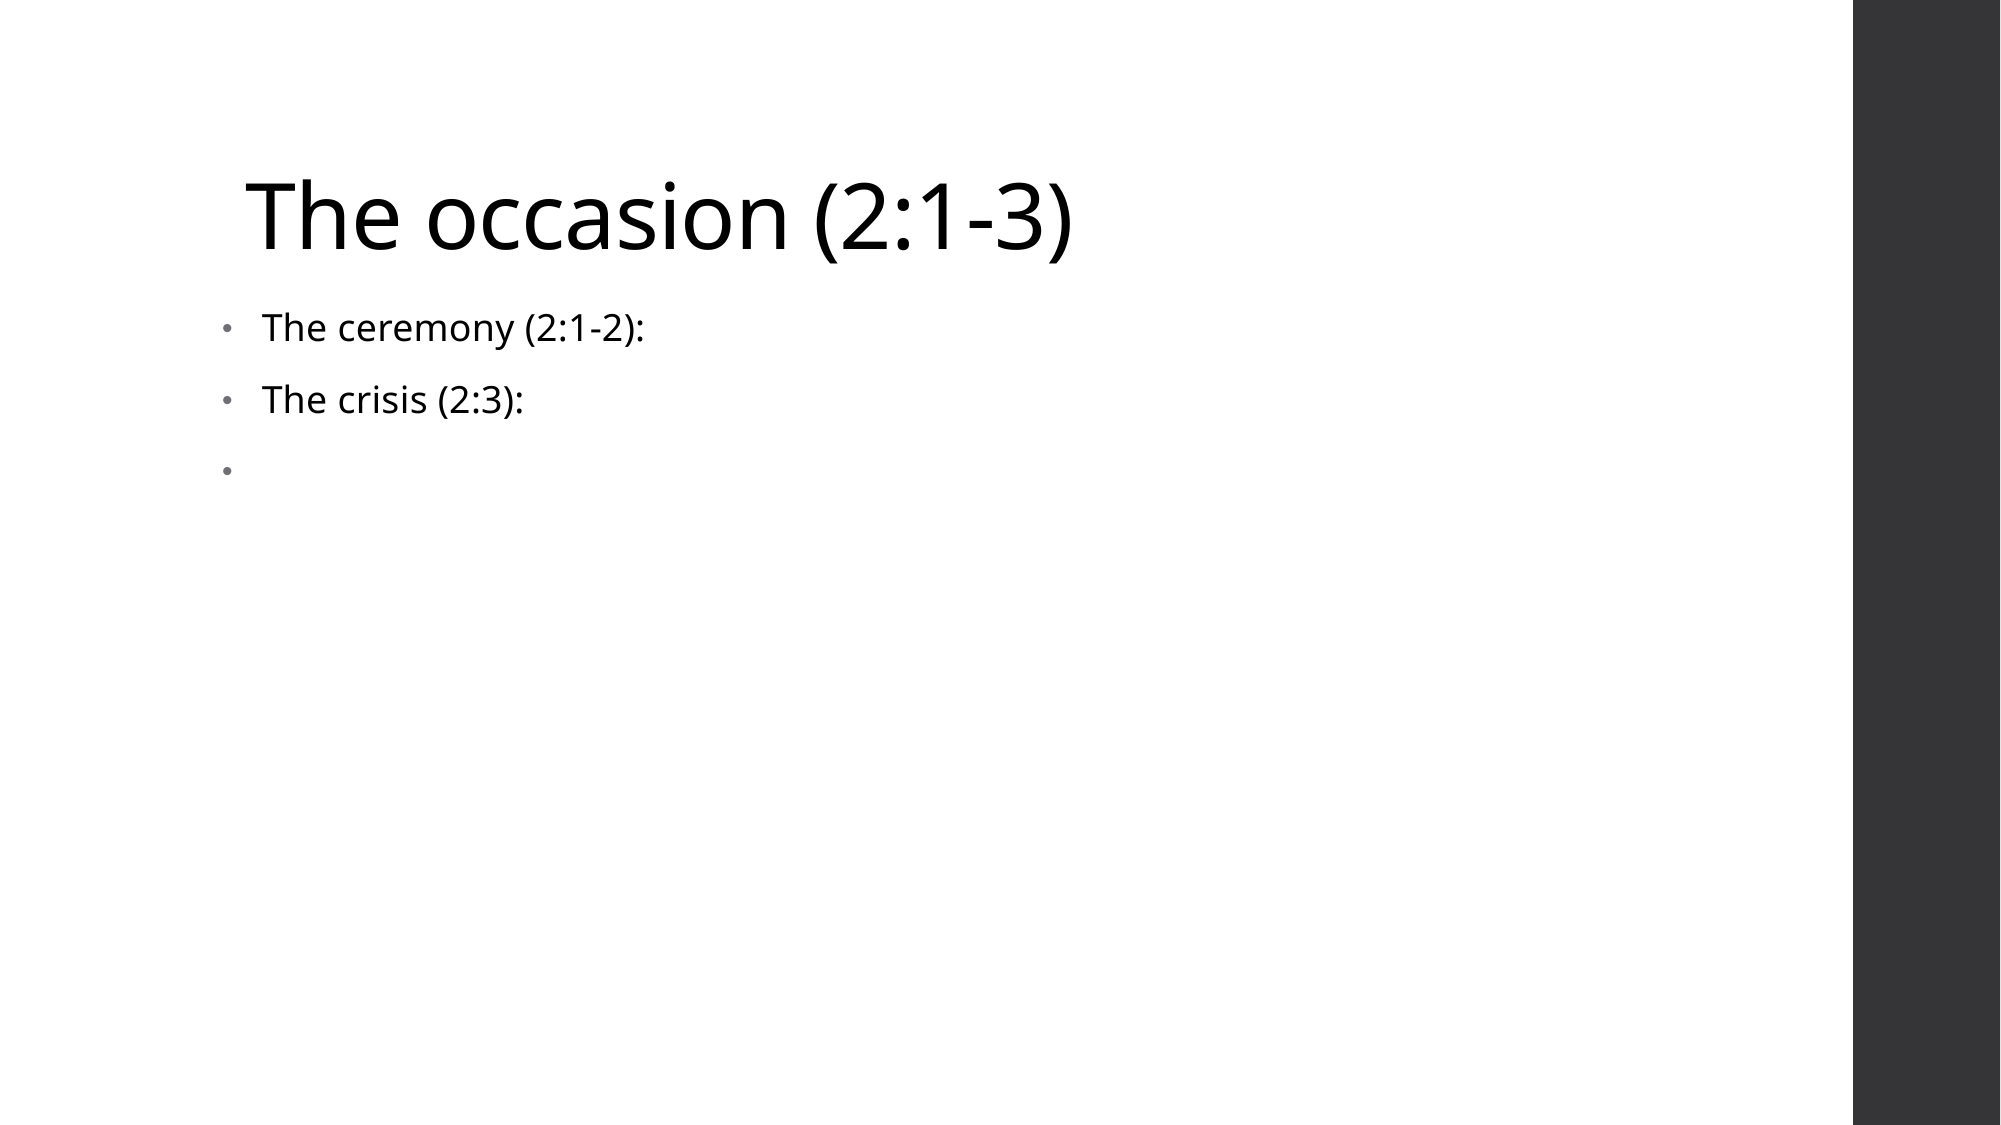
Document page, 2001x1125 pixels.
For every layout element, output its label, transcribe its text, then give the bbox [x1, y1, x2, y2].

list The ceremony (2:1-2): The crisis (2:3): [206, 299, 1617, 1014]
title The occasion (2:1-3) [206, 60, 1797, 278]
